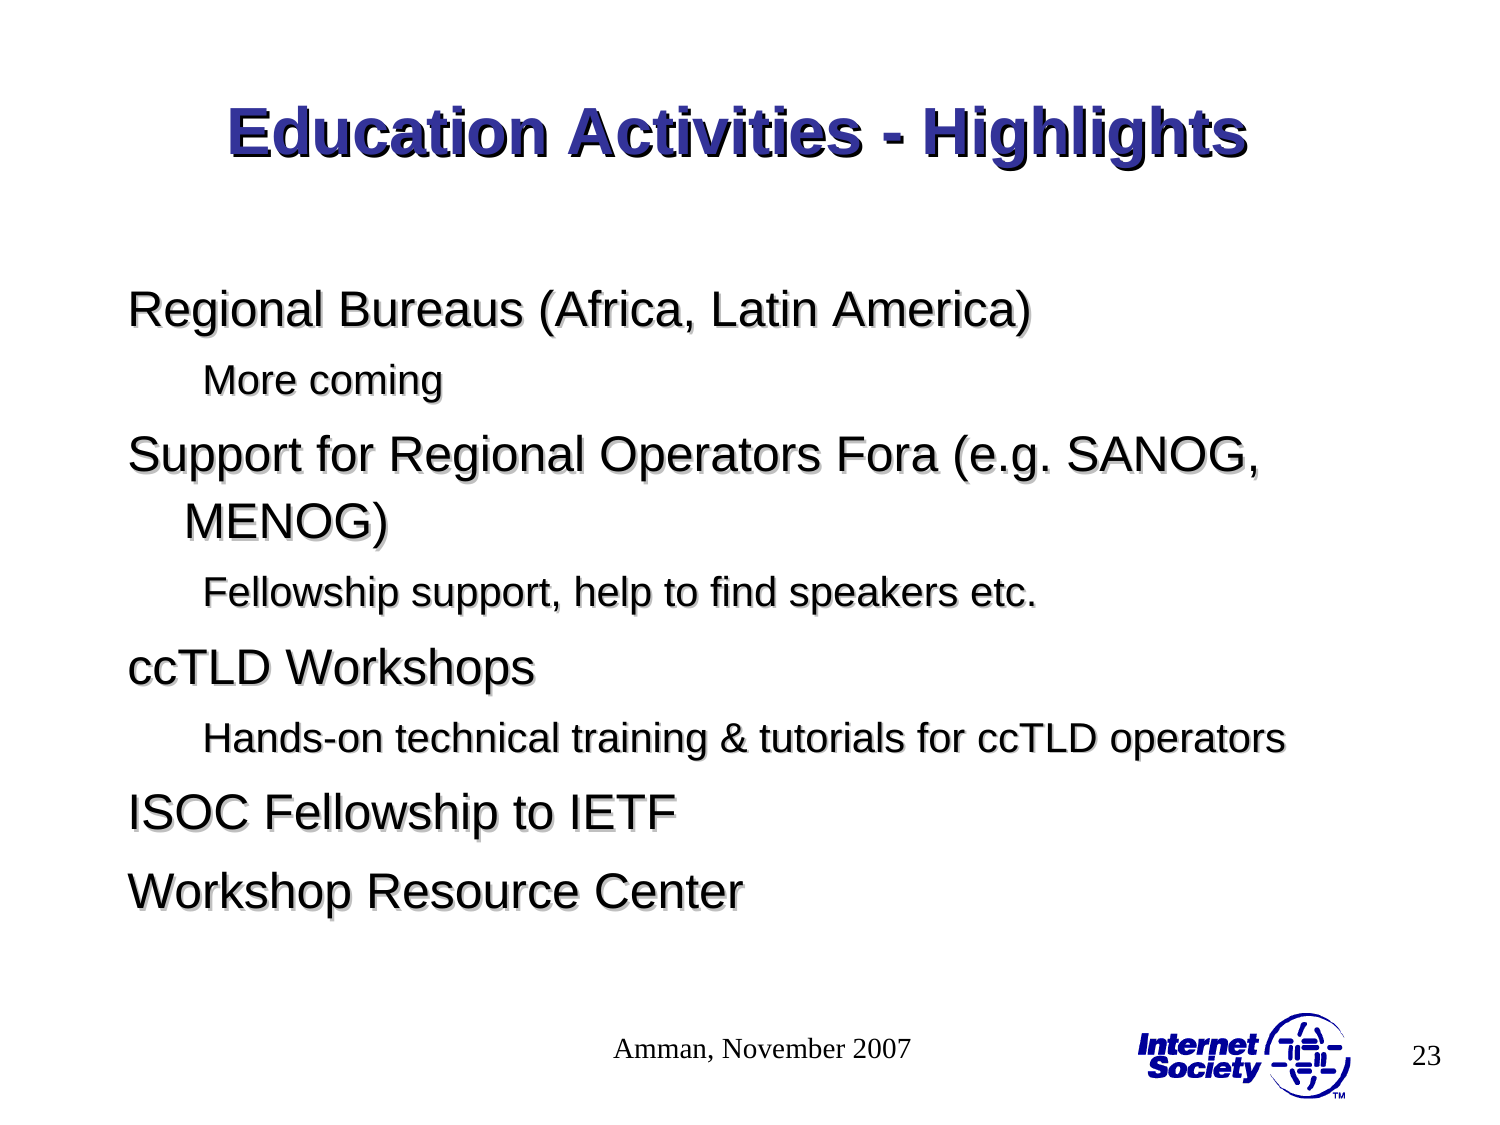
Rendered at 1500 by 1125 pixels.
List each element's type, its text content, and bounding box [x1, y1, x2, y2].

list Regional Bureaus (Africa, Latin America) More coming Support for Regional Operators Fora (e.g. SANOG, MENOG) Fellowship support, help to find speakers etc. ccTLD Workshops Hands-on technical training & tutorials for ccTLD operators ISOC Fellowship to IETF Workshop Resource Center [112, 262, 1388, 1001]
picture [1137, 1012, 1351, 1099]
title Education Activities - Highlights [99, 37, 1375, 225]
